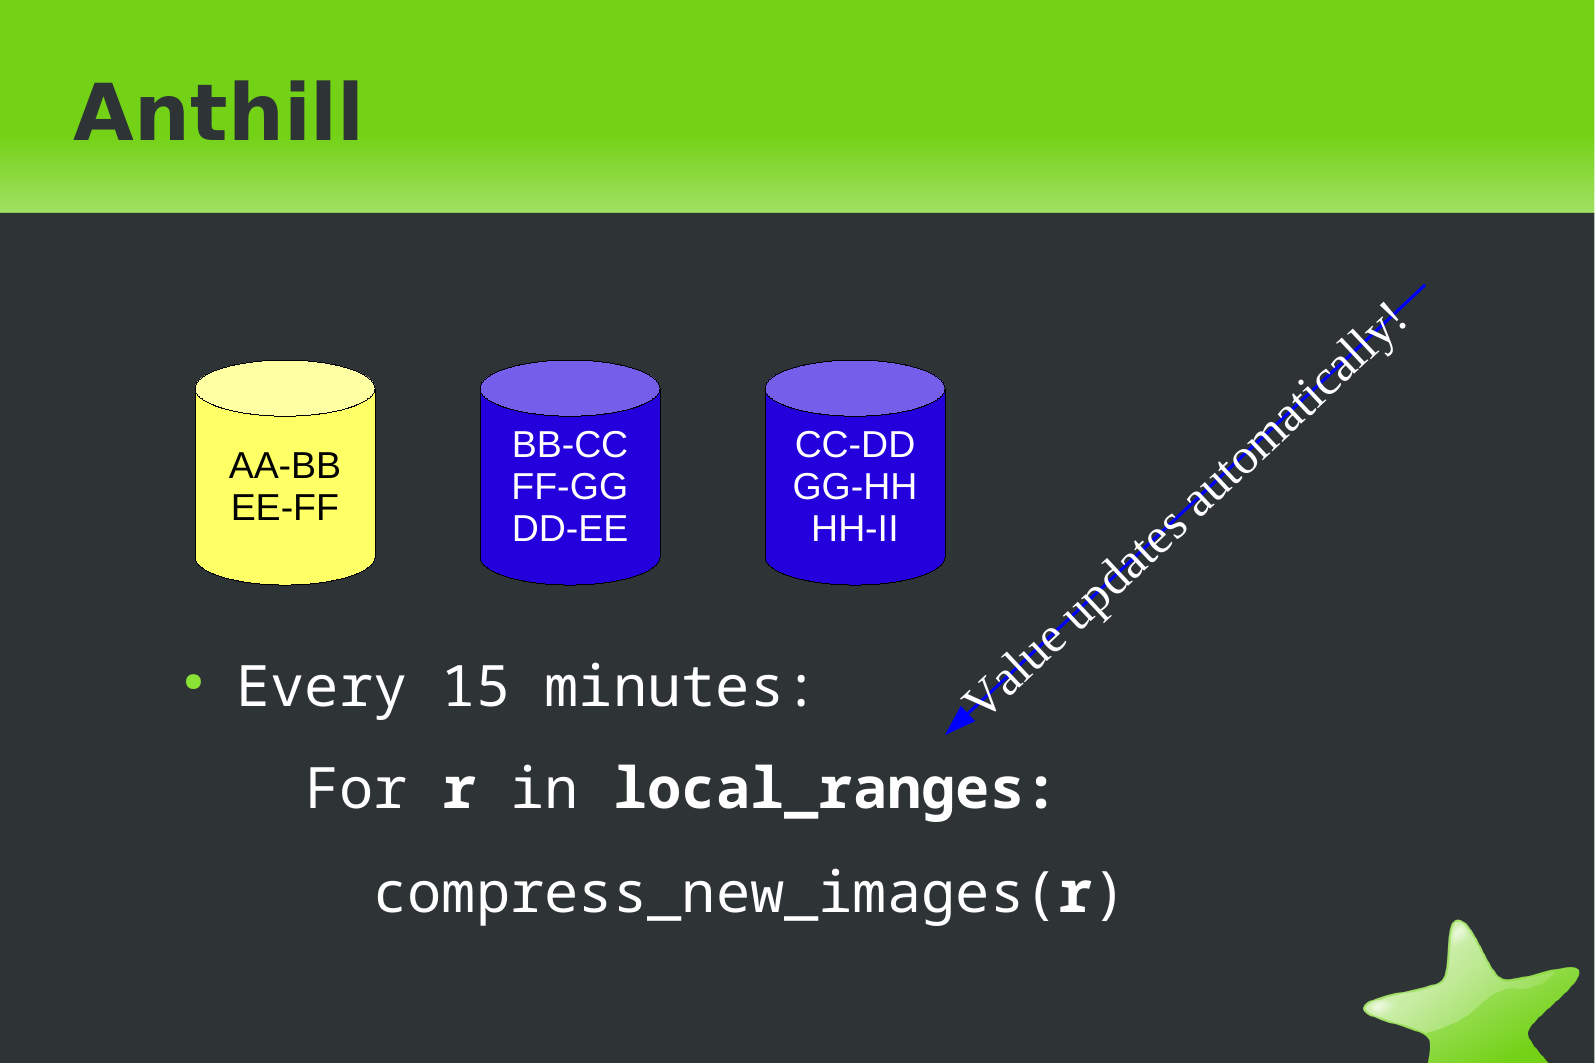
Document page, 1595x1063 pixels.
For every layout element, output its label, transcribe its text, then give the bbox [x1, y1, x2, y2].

title Anthill [74, 25, 1510, 203]
text_box BB-CC FF-GG DD-EE [480, 389, 661, 586]
text_box CC-DD GG-HH HH-II [765, 389, 946, 586]
picture [0, 0, 1595, 1063]
list Every 15 minutes: For r in local_ranges: compress_new_images(r) [105, 645, 1540, 946]
text_box AA-BB EE-FF [195, 389, 376, 586]
